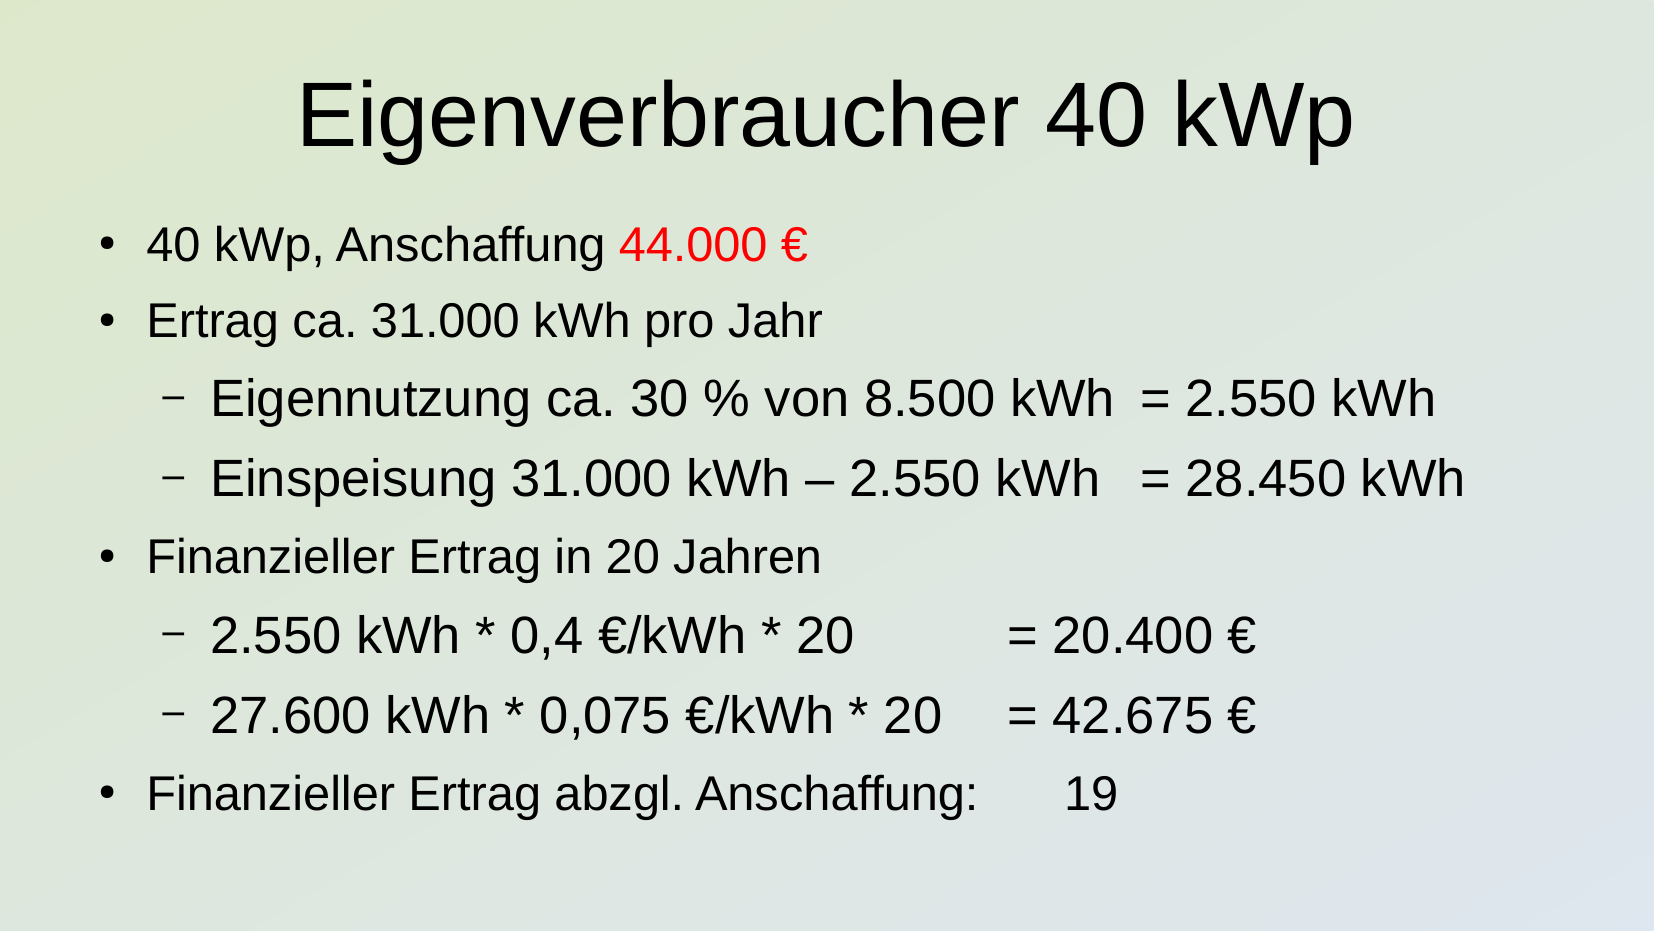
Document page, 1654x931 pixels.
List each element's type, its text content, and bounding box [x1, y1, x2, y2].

list 40 kWp, Anschaffung 44.000 € Ertrag ca. 31.000 kWh pro Jahr Eigennutzung ca. 30 % von 8.500 kWh = 2.550 kWh Einspeisung 31.000 kWh – 2.550 kWh = 28.450 kWh Finanzieller Ertrag in 20 Jahren 2.550 kWh * 0,4 €/kWh * 20 = 20.400 € 27.600 kWh * 0,075 €/kWh * 20 = 42.675 € Finanzieller Ertrag abzgl. Anschaffung: 19 [82, 217, 1571, 827]
title Eigenverbraucher 40 kWp [82, 37, 1571, 193]
